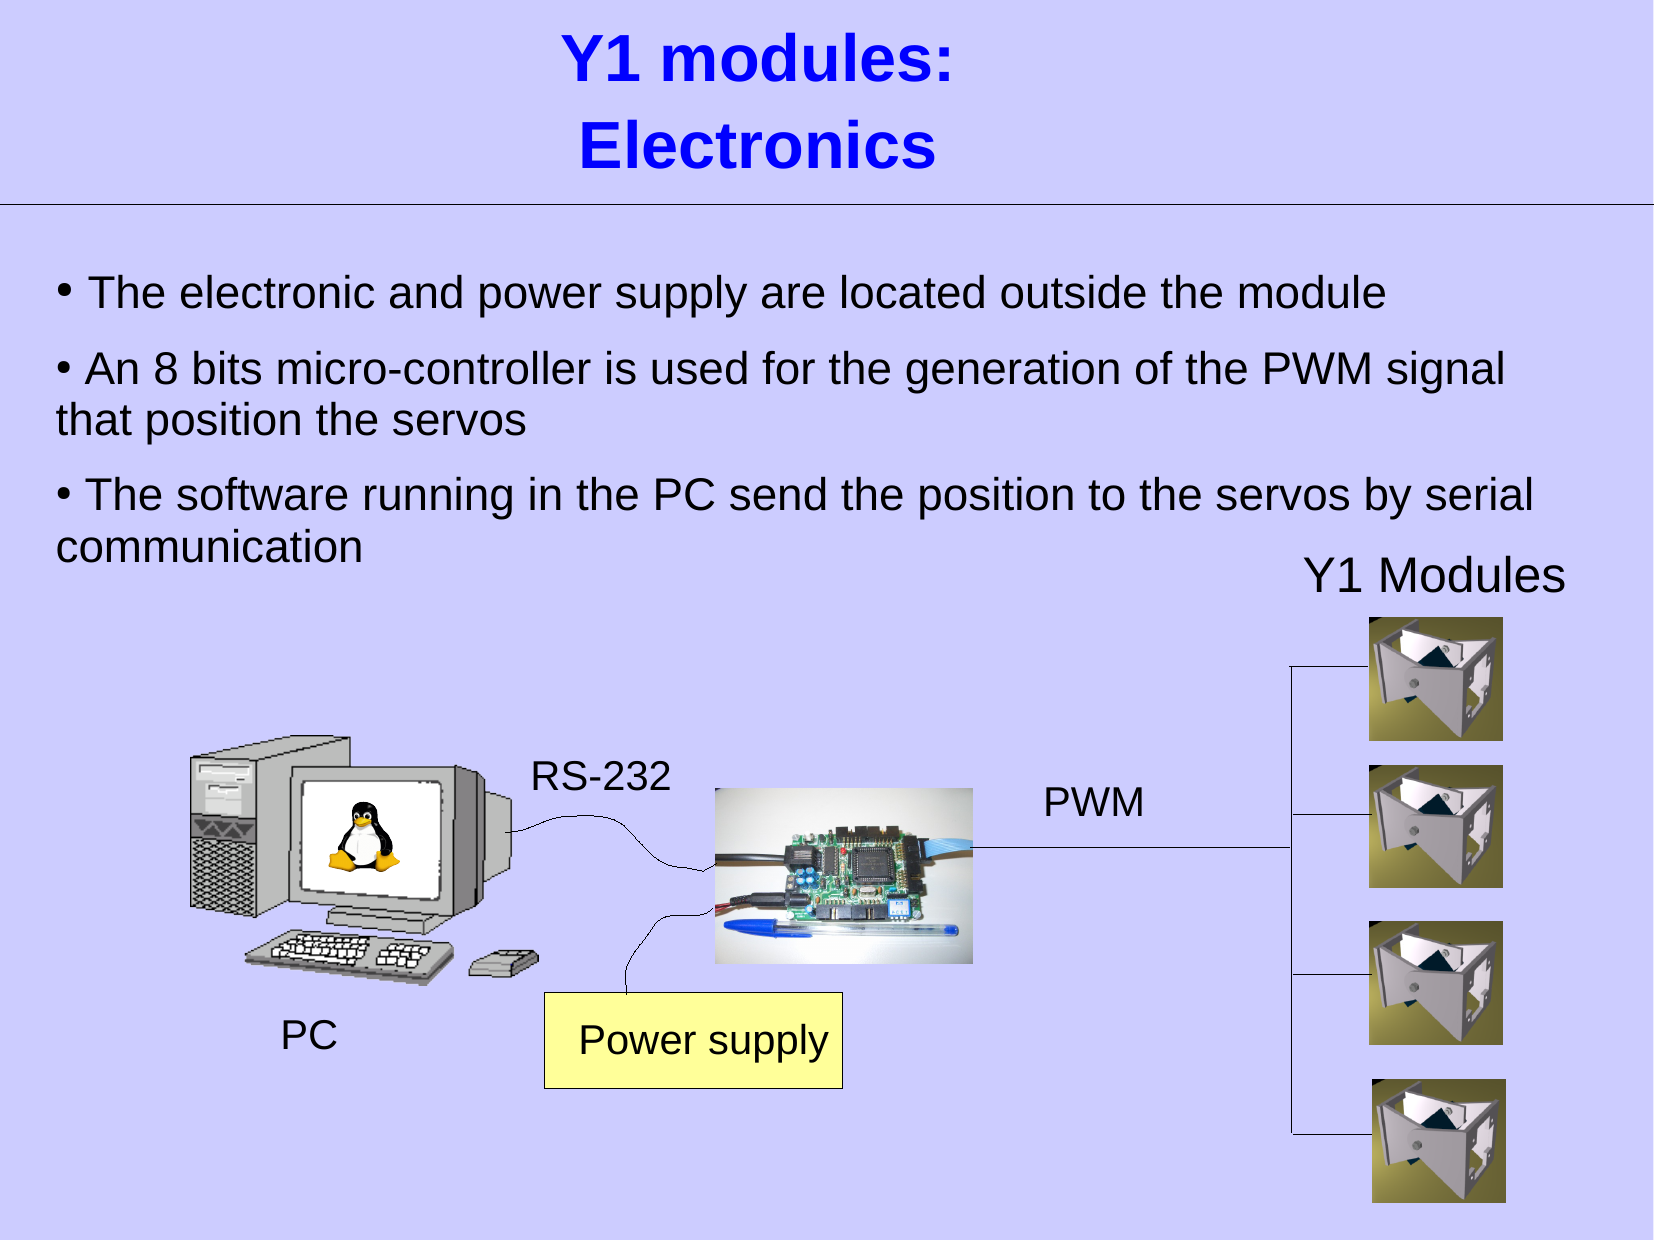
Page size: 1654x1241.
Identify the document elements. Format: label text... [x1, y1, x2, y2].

text_box [544, 992, 843, 1089]
picture [1369, 765, 1503, 888]
picture [1372, 1079, 1506, 1203]
title Y1 modules: Electronics [120, 0, 1396, 191]
picture [1369, 921, 1503, 1045]
text_box Y1 Modules [1302, 546, 1567, 603]
text_box Power supply [578, 1016, 829, 1064]
text_box The electronic and power supply are located outside the module An 8 bits micro-controller is used for the generation of the PWM signal that position the servos The software running in the PC send the position to the servos by serial communication [55, 263, 1558, 596]
picture [190, 735, 539, 986]
picture [715, 788, 973, 964]
text_box RS-232 [530, 752, 675, 800]
text_box PWM [1043, 778, 1188, 826]
picture [1369, 617, 1503, 741]
text_box PC [280, 1012, 339, 1059]
